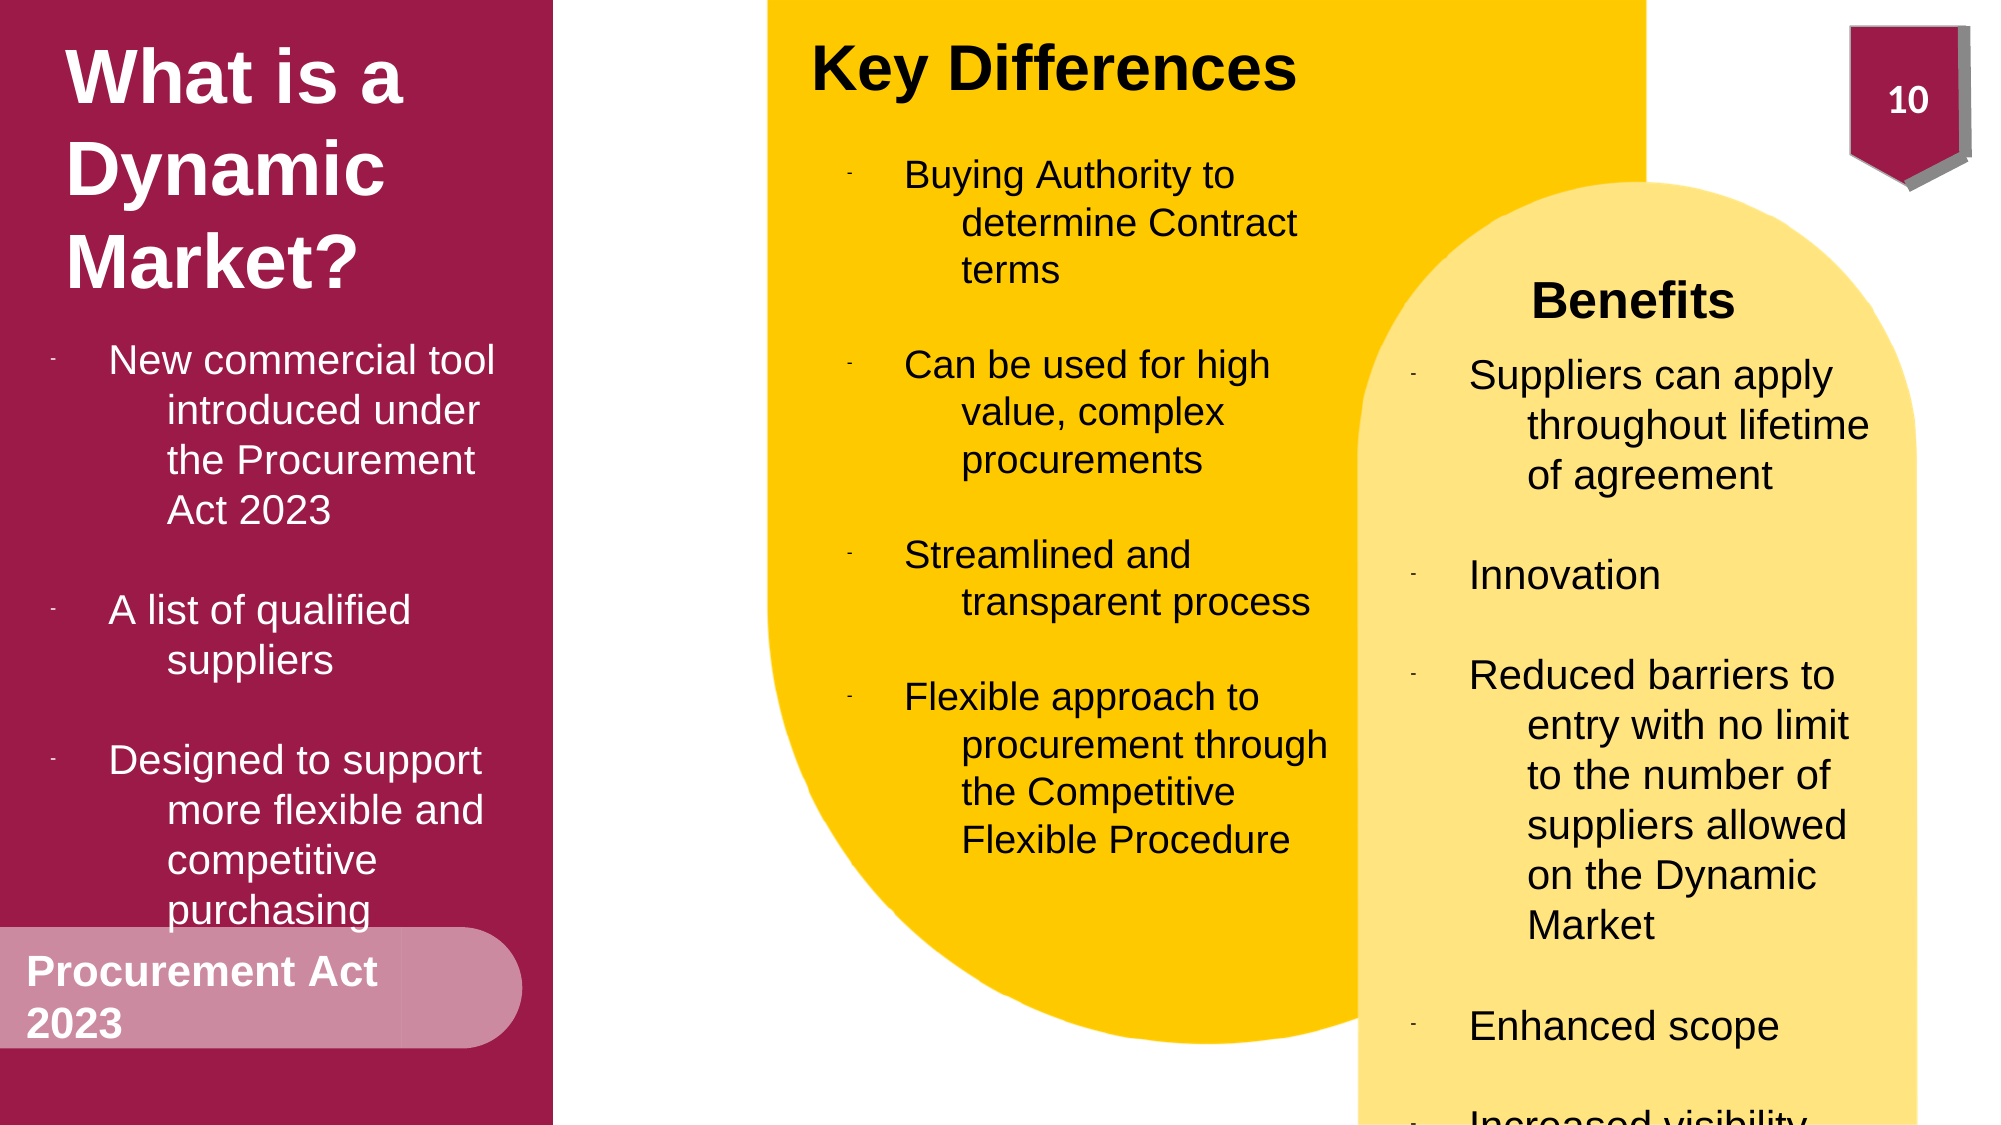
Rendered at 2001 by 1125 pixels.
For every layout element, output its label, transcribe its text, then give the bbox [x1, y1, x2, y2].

title Procurement Act 2023 [26, 942, 441, 1019]
text_box Suppliers can apply throughout lifetime of agreement Innovation Reduced barriers to entry with no limit to the number of suppliers allowed on the Dynamic Market Enhanced scope Increased visibility [1362, 332, 1906, 1119]
text_box 10 [1861, 56, 1955, 156]
title New commercial tool introduced under the Procurement Act 2023 A list of qualified suppliers Designed to support more flexible and competitive purchasing [16, 332, 519, 420]
title Buying Authority to determine Contract terms Can be used for high value, complex procurements Streamlined and transparent process Flexible approach to procurement through the Competitive Flexible Procedure [811, 148, 1348, 288]
title What is a Dynamic Market? [65, 26, 567, 310]
title Benefits [1442, 266, 1827, 332]
text_box [1850, 26, 1959, 186]
title Key Differences [811, 26, 1451, 113]
text_box [691, 193, 1884, 1039]
